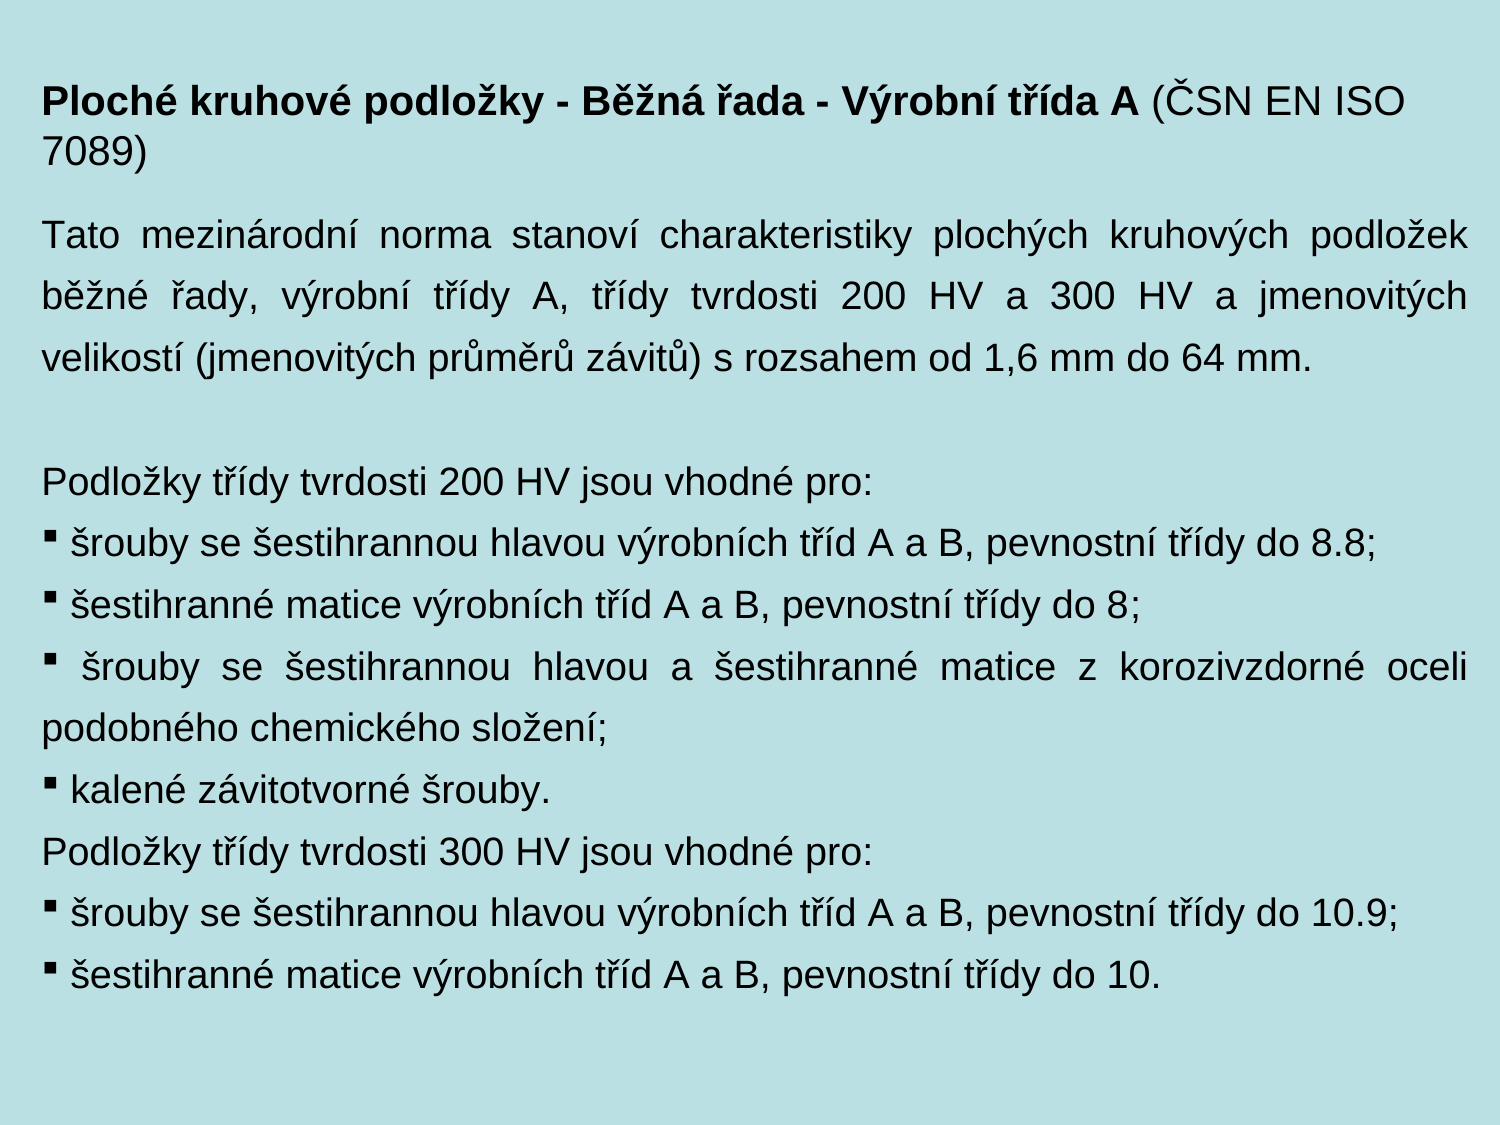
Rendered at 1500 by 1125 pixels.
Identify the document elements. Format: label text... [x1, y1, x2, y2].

text_box Ploché kruhové podložky - Běžná řada - Výrobní třída A (ČSN EN ISO 7089) Tato mezinárodní norma stanoví charakteristiky plochých kruhových podložek běžné řady, výrobní třídy A, třídy tvrdosti 200 HV a 300 HV a jmenovitých velikostí (jmenovitých průměrů závitů) s rozsahem od 1,6 mm do 64 mm. Podložky třídy tvrdosti 200 HV jsou vhodné pro: šrouby se šestihrannou hlavou výrobních tříd A a B, pevnostní třídy do 8.8; šestihranné matice výrobních tříd A a B, pevnostní třídy do 8; šrouby se šestihrannou hlavou a šestihranné matice z korozivzdorné oceli podobného chemického složení; kalené závitotvorné šrouby. Podložky třídy tvrdosti 300 HV jsou vhodné pro: šrouby se šestihrannou hlavou výrobních tříd A a B, pevnostní třídy do 10.9; šestihranné matice výrobních tříd A a B, pevnostní třídy do 10. [41, 73, 1470, 997]
